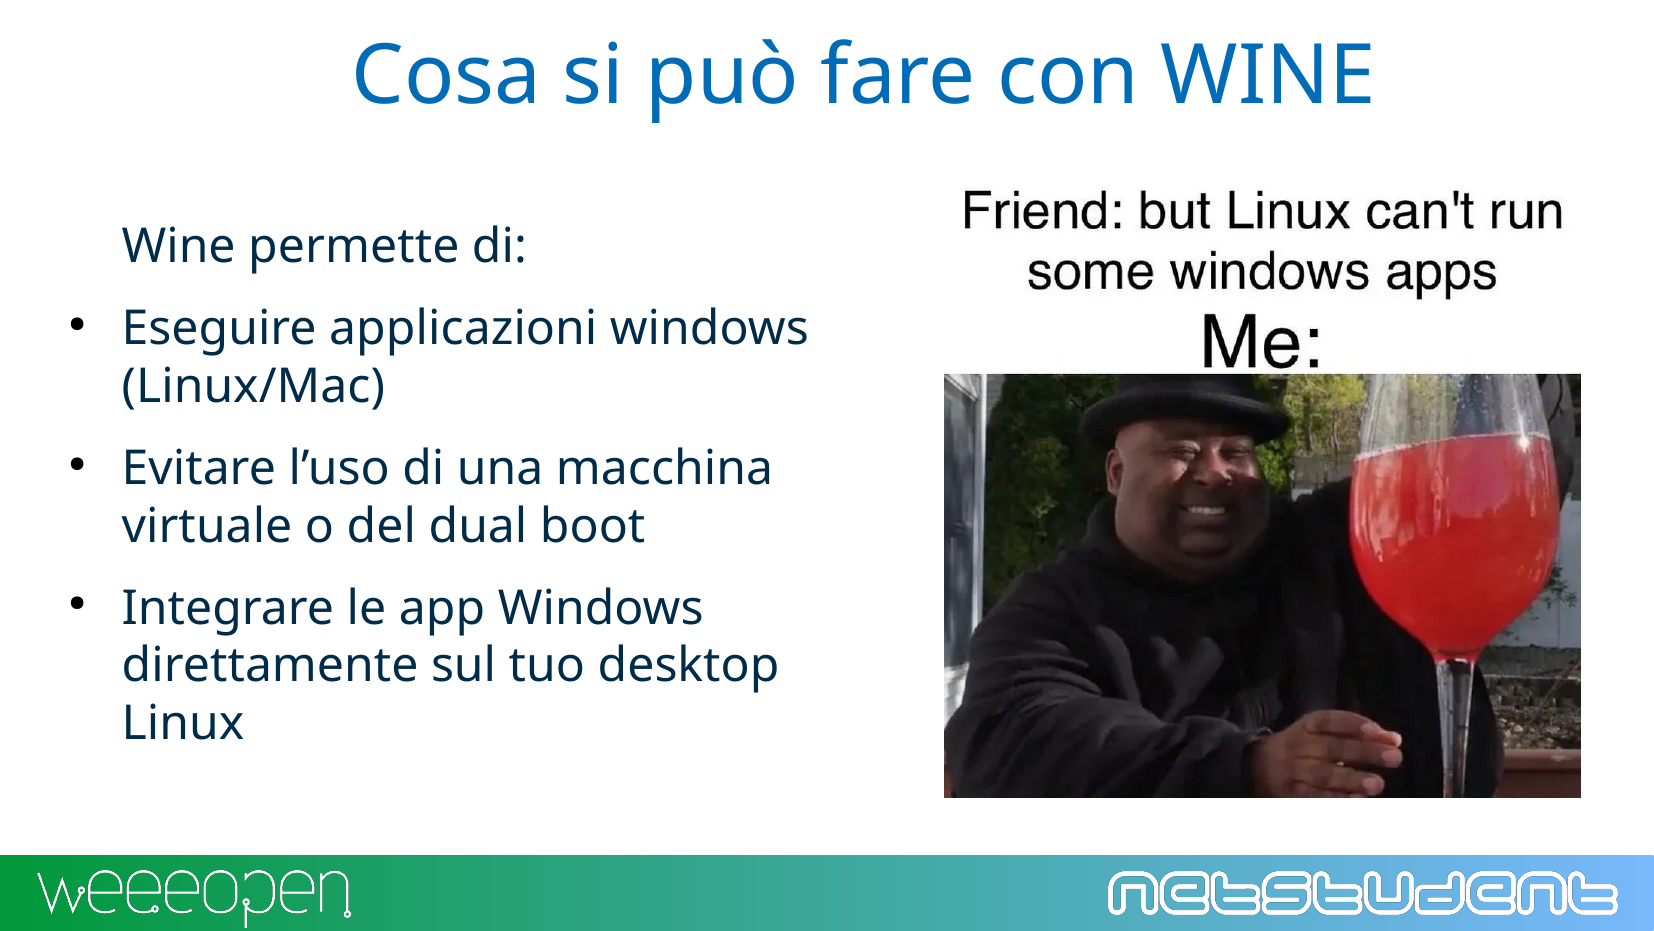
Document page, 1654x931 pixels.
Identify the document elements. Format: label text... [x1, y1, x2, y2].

title Cosa si può fare con WINE [35, 24, 1620, 205]
picture [1108, 871, 1618, 915]
list Wine permette di: Eseguire applicazioni windows (Linux/Mac) Evitare l’uso di una macchina virtuale o del dual boot Integrare le app Windows direttamente sul tuo desktop Linux [35, 206, 916, 835]
picture [944, 177, 1581, 798]
picture [37, 870, 351, 928]
